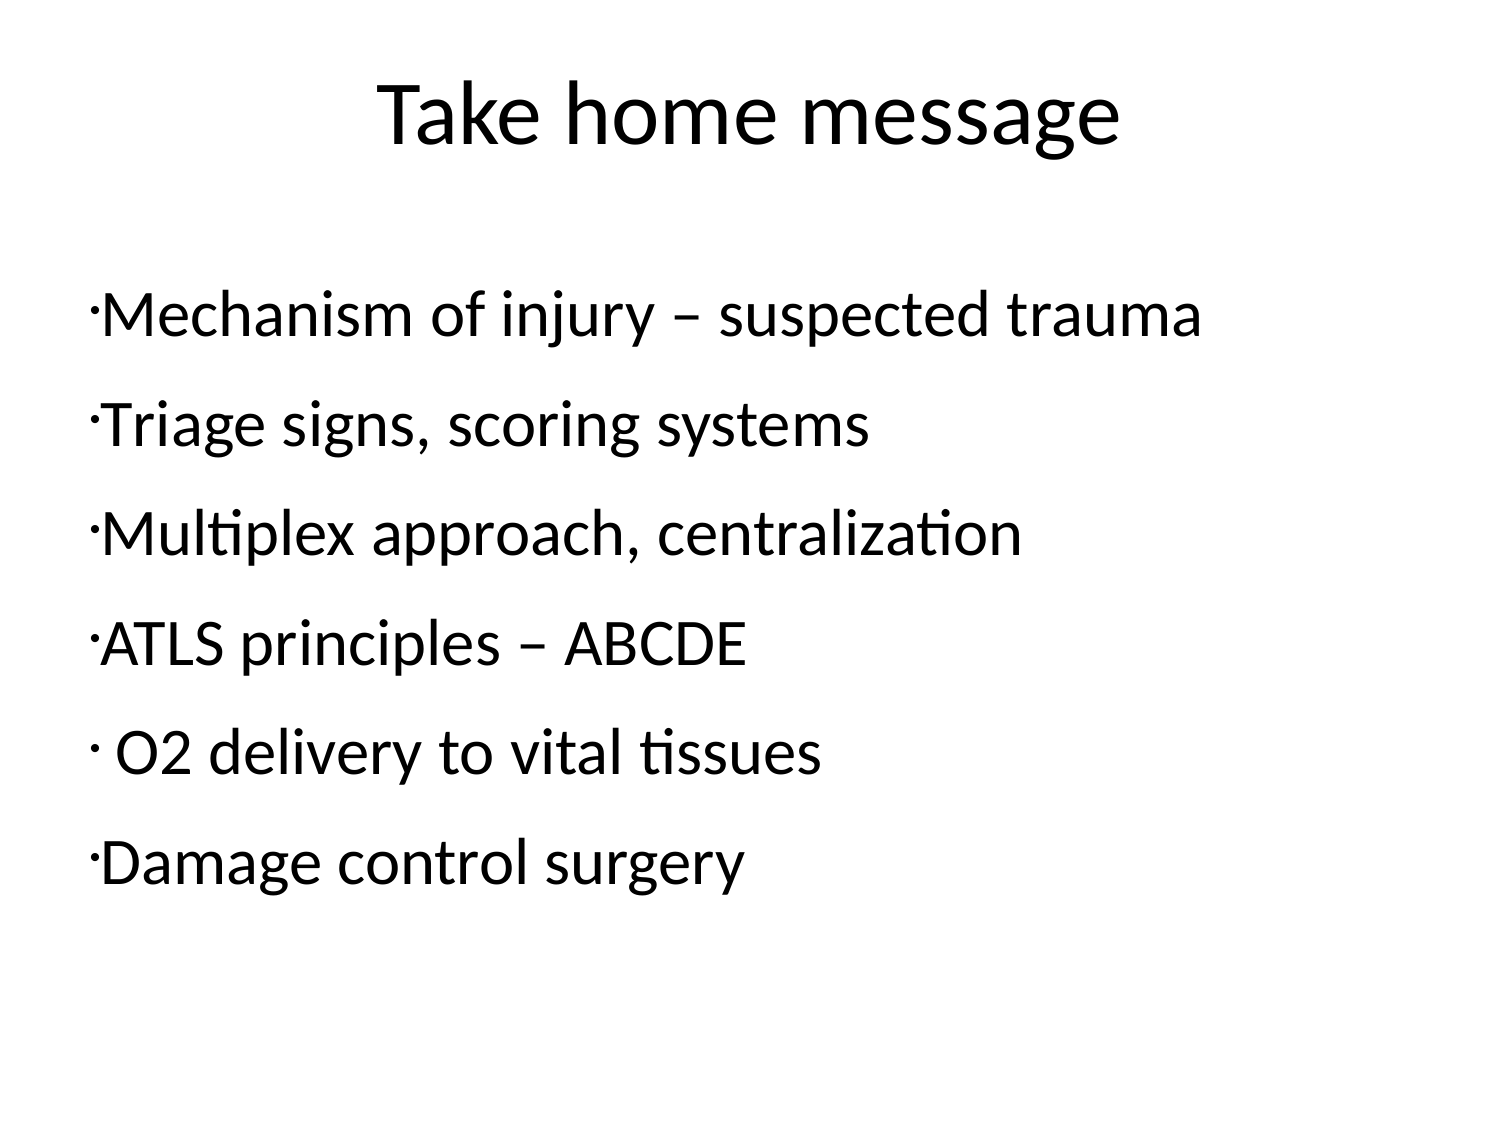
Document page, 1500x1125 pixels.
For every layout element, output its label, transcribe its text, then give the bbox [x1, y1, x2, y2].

list Mechanism of injury – suspected trauma Triage signs, scoring systems Multiplex approach, centralization ATLS principles – ABCDE O2 delivery to vital tissues Damage control surgery [75, 262, 1425, 1005]
title Take home message [75, 45, 1425, 233]
